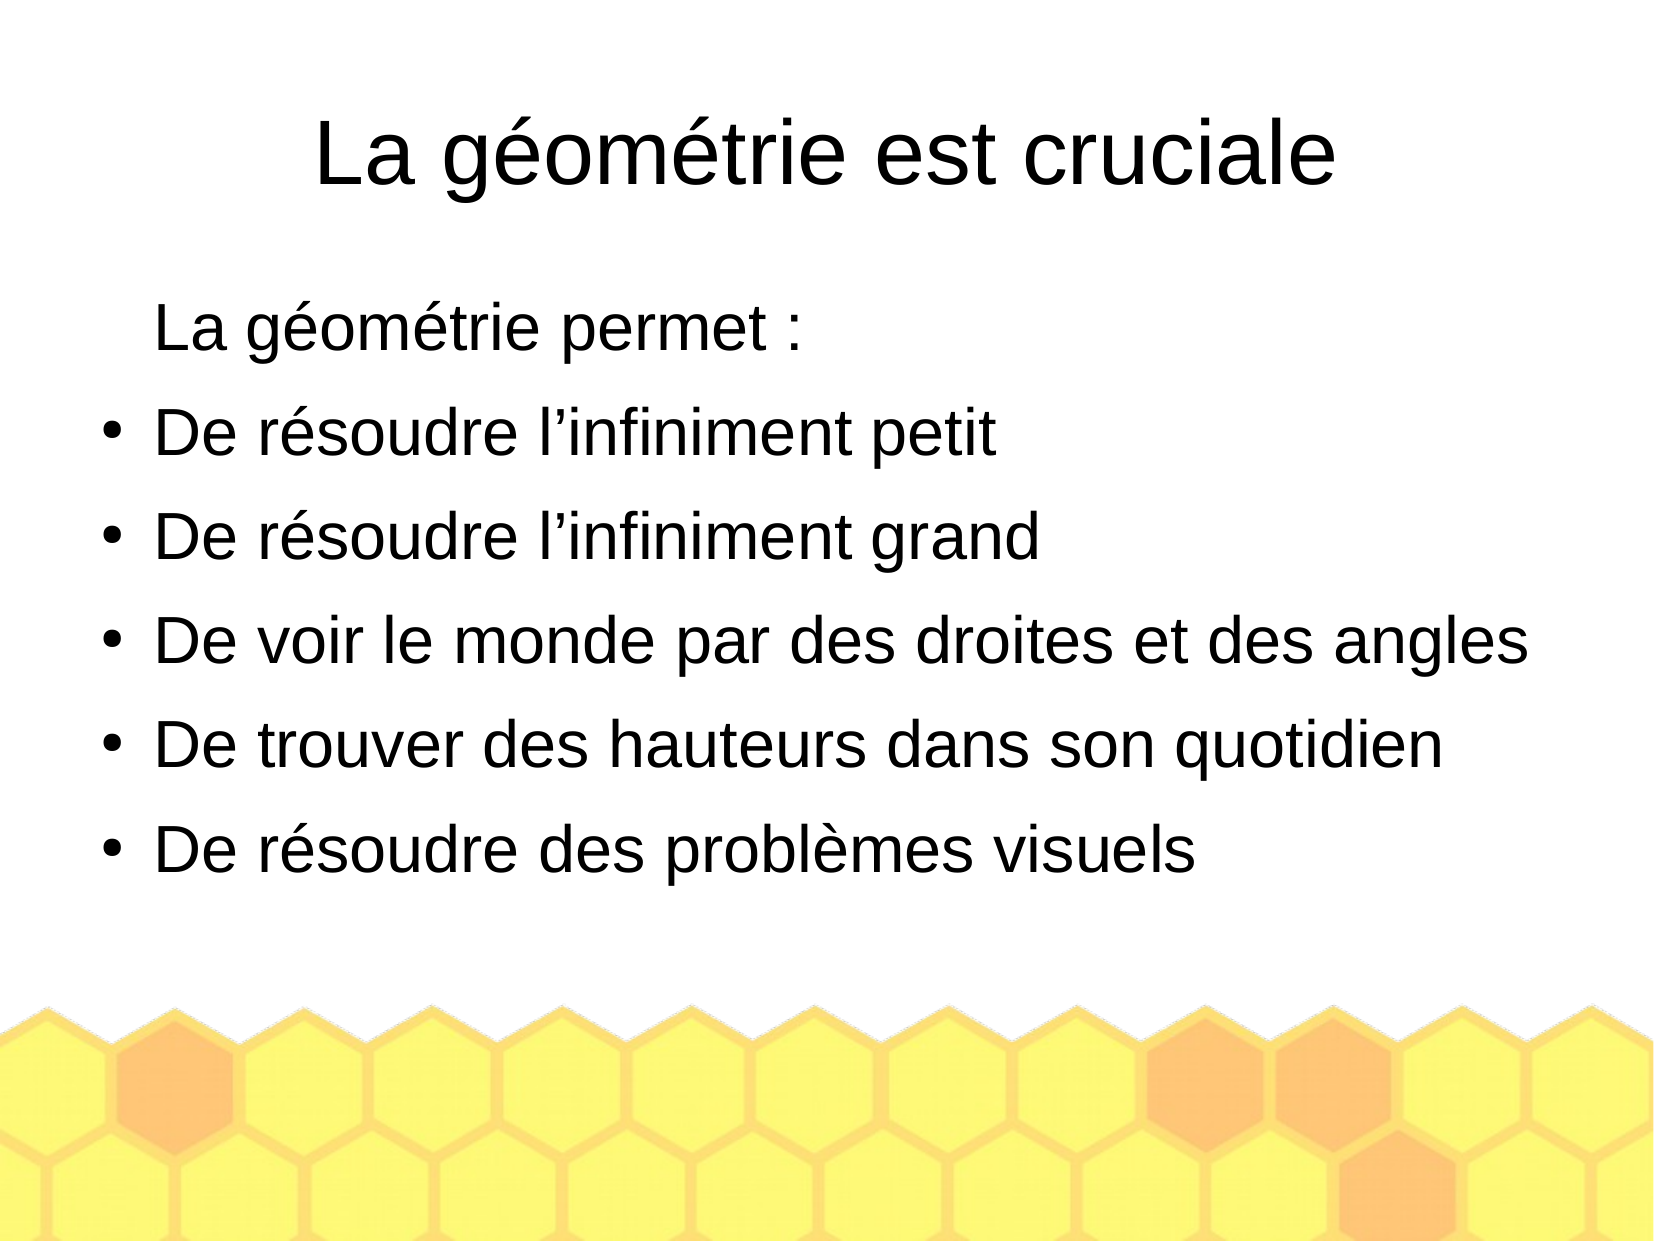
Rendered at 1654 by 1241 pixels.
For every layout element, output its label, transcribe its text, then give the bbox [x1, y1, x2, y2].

title La géométrie est cruciale [82, 49, 1571, 257]
list La géométrie permet : De résoudre l’infiniment petit De résoudre l’infiniment grand De voir le monde par des droites et des angles De trouver des hauteurs dans son quotidien De résoudre des problèmes visuels [82, 290, 1571, 1010]
picture [0, 1001, 1654, 1241]
